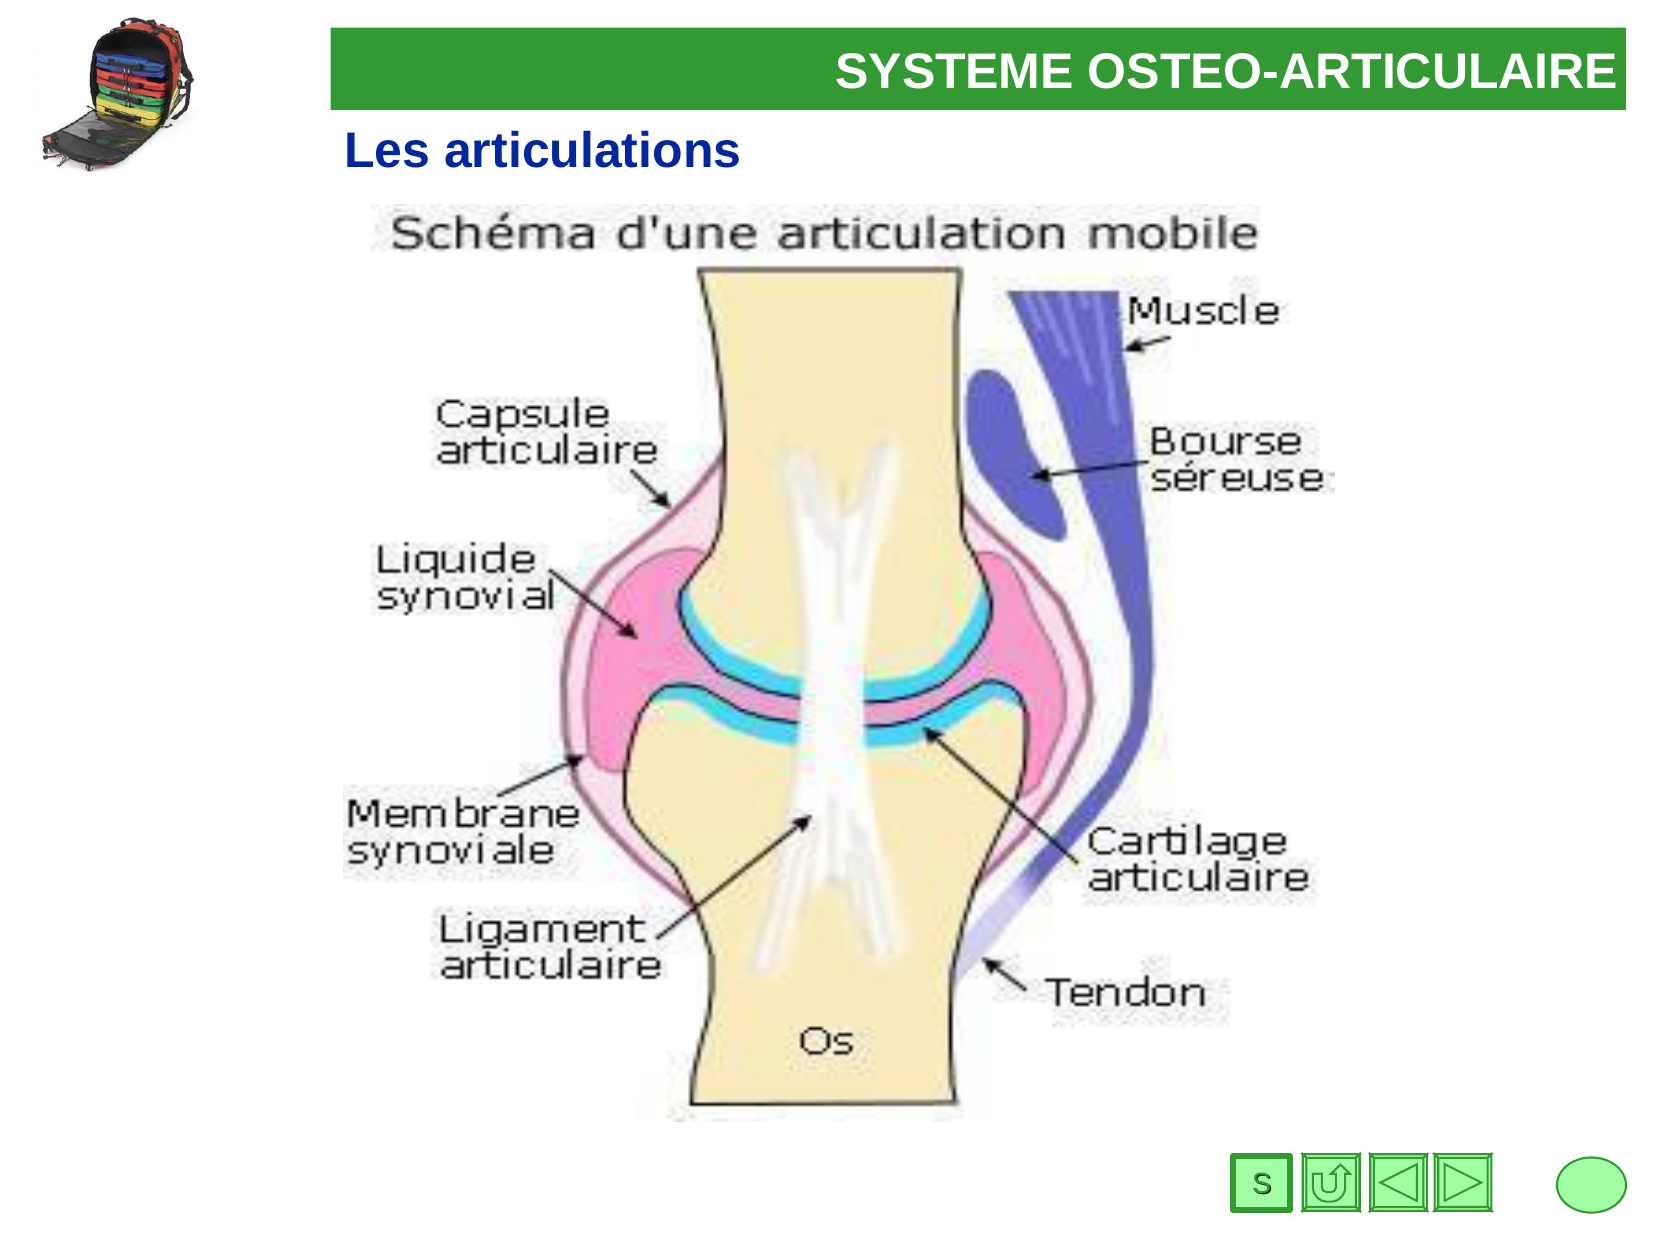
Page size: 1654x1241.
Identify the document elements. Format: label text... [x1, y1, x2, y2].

picture [343, 204, 1335, 1123]
text_box [1556, 1157, 1626, 1213]
picture [29, 5, 201, 183]
title SYSTEME OSTEO-ARTICULAIRE [331, 35, 1619, 107]
title Les articulations [329, 110, 1625, 194]
